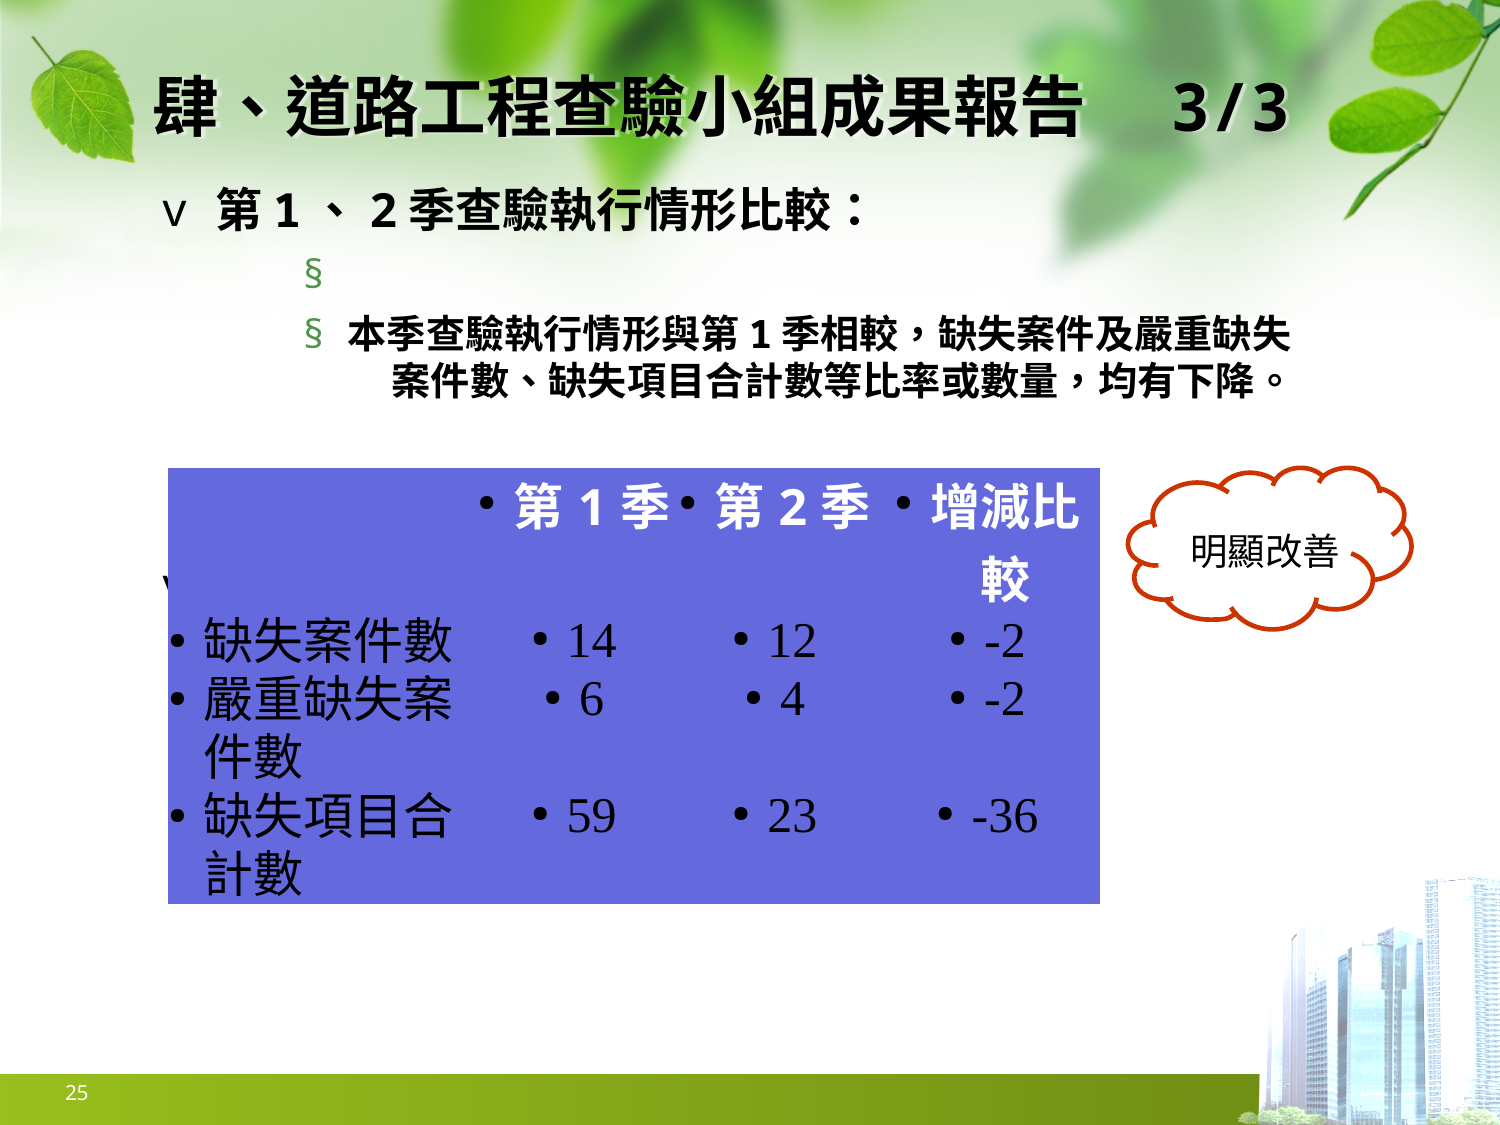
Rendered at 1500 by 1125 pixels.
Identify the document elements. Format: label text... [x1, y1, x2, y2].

table_header [168, 468, 474, 613]
table_header 第2季 [674, 468, 875, 613]
text_box 明顯改善 [1175, 520, 1365, 581]
table_cell 嚴重缺失案件數 [168, 671, 474, 788]
table_cell 14 [474, 613, 674, 671]
table_header 第1季 [474, 468, 674, 613]
title 肆、道路工程查驗小組成果報告 3/3 [137, 57, 1325, 150]
table_cell 4 [674, 671, 875, 788]
table_cell 缺失項目合計數 [168, 788, 474, 904]
text_box 25 [50, 1072, 138, 1113]
list 第1、2季查驗執行情形比較： 本季查驗執行情形與第1季相較，缺失案件及嚴重缺失案件數、缺失項目合計數等比率或數量，均有下降。 [1131, 471, 1317, 627]
table_cell 12 [674, 613, 875, 671]
table_cell 23 [674, 788, 875, 904]
table_cell -2 [875, 671, 1100, 788]
table_cell 6 [474, 671, 674, 788]
table_cell 59 [474, 788, 674, 904]
table_cell -36 [875, 788, 1100, 904]
table_cell -2 [875, 613, 1100, 671]
list 第1、2季查驗執行情形比較： 本季查驗執行情形與第1季相較，缺失案件及嚴重缺失案件數、缺失項目合計數等比率或數量，均有下降。 [147, 172, 1317, 965]
table_header 增減比較 [875, 468, 1100, 613]
table_cell 缺失案件數 [168, 613, 474, 671]
